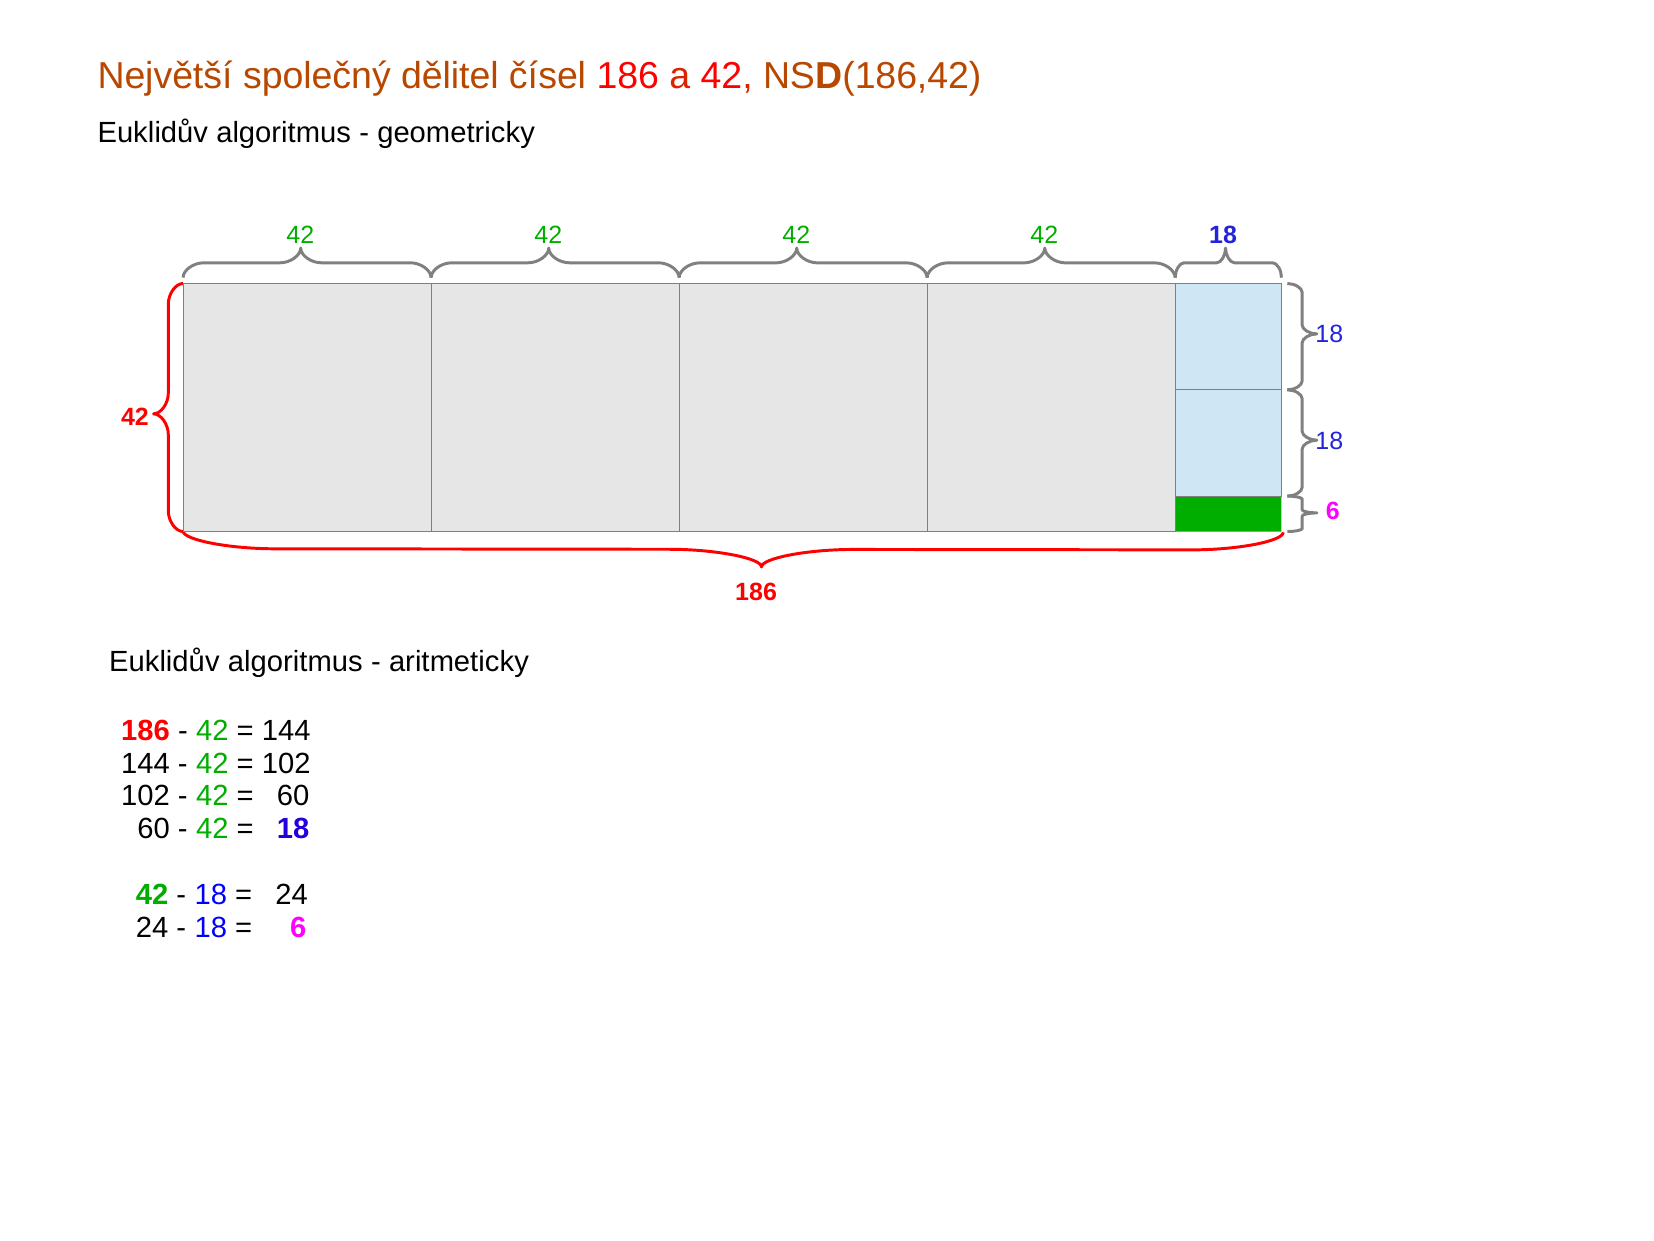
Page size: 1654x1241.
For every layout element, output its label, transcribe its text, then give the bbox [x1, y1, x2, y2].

text_box 42 [767, 213, 826, 257]
text_box [183, 283, 1282, 532]
text_box Euklidův algoritmus - aritmeticky [94, 637, 615, 695]
text_box Největší společný dělitel čísel 186 a 42, NSD(186,42) [82, 47, 1595, 142]
text_box 186 [720, 570, 793, 614]
text_box 42 [1015, 213, 1074, 257]
text_box 42 [519, 213, 578, 257]
text_box 18 [1300, 418, 1359, 462]
text_box 42 [106, 395, 164, 439]
text_box 186 - 42 = 144 144 - 42 = 102 102 - 42 = x60 060 - 42 = x18 x42 - 18 = x24 x24 - 18 = xx6 x18 - 6 = x12 x12 - 6 = xx6 xx6 - 6 = xx0 [106, 706, 355, 1086]
text_box 18 [1194, 213, 1252, 258]
text_box 42 [271, 213, 330, 257]
text_box 6 [1311, 488, 1355, 533]
text_box 18 [1300, 312, 1359, 356]
text_box Euklidův algoritmus - geometricky [82, 108, 1146, 166]
